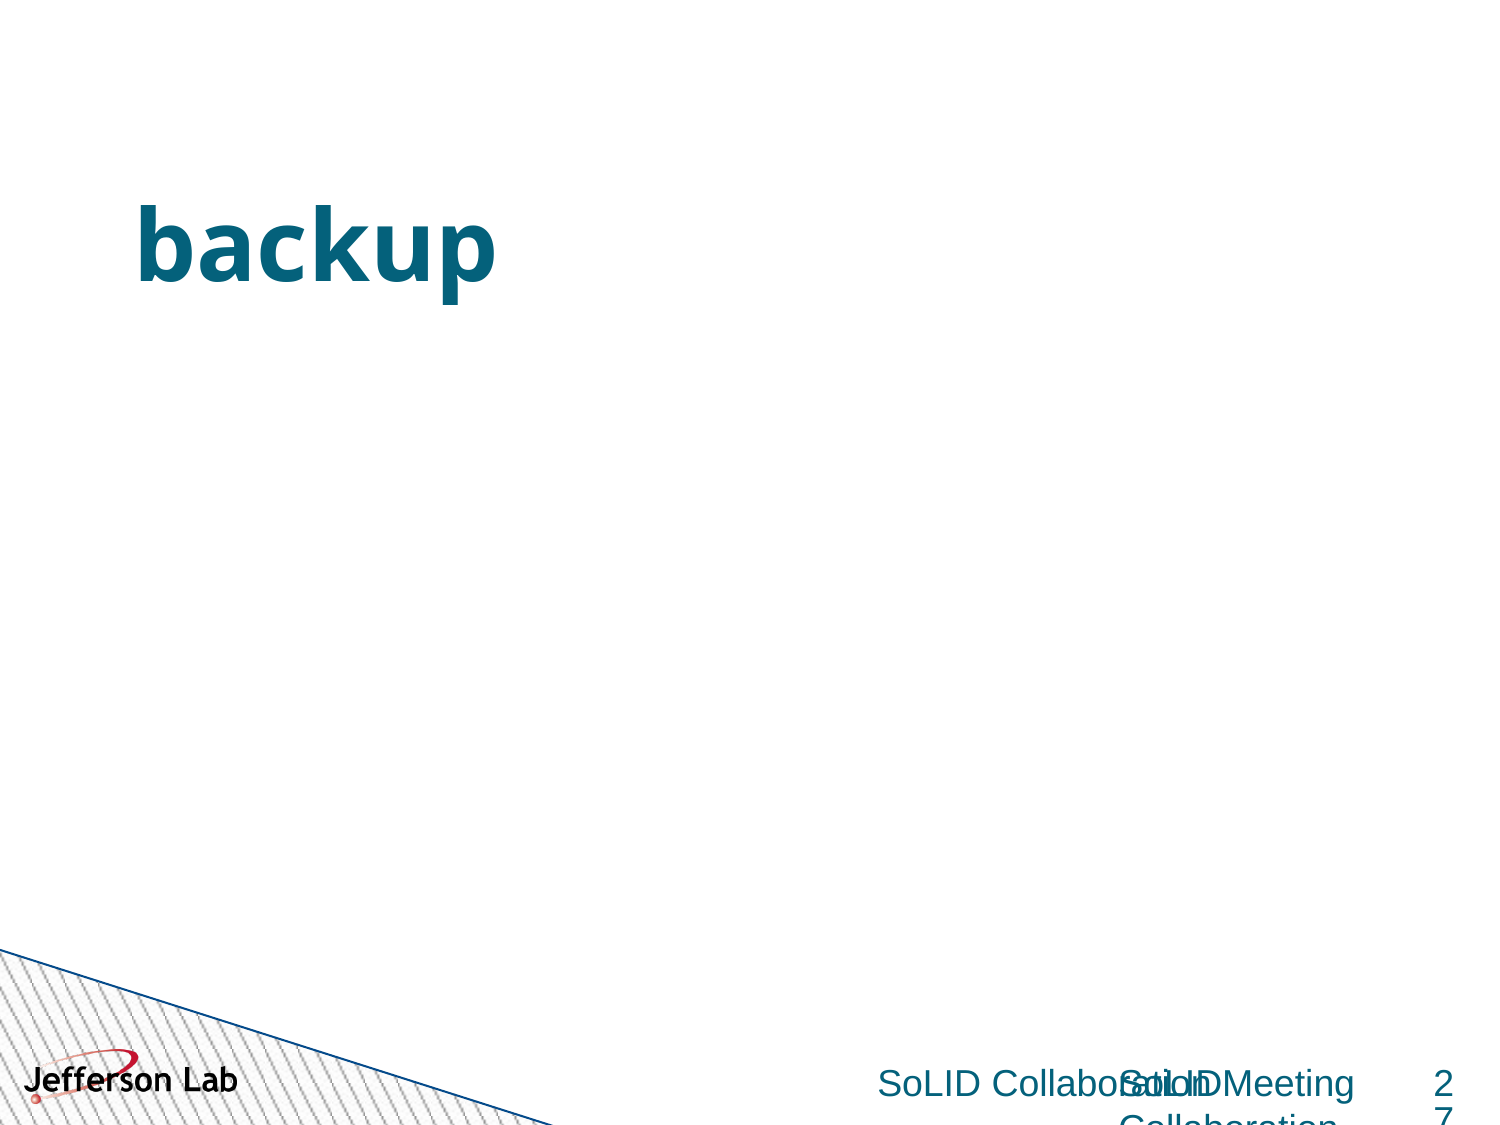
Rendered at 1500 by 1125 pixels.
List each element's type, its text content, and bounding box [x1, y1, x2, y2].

text_box SoLID Collaboration Meeting [1103, 1051, 1419, 1112]
text_box <number> [1418, 1051, 1479, 1111]
text_box backup [118, 173, 1394, 474]
picture [0, 952, 543, 1125]
